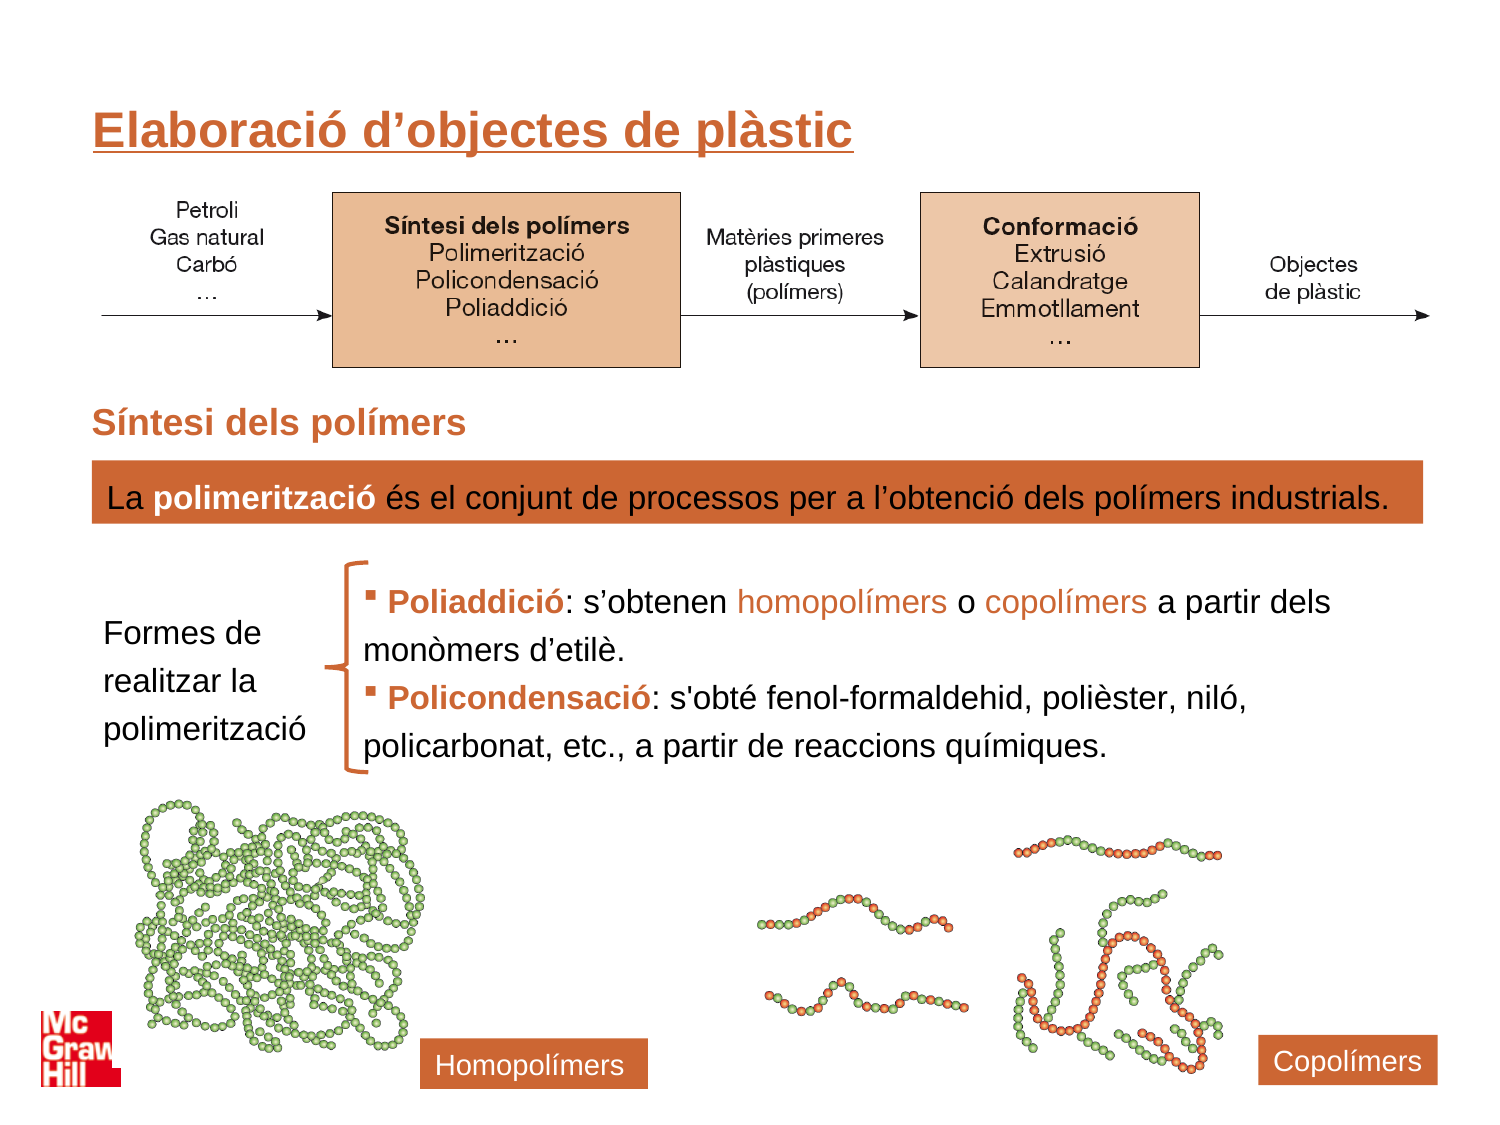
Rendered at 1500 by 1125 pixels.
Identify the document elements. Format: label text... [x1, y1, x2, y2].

text_box Homopolímers [420, 1038, 648, 1089]
text_box La polimerització és el conjunt de processos per a l’obtenció dels polímers industrials. [91, 460, 1424, 524]
text_box Copolímers [1258, 1034, 1438, 1086]
text_box Síntesi dels polímers [76, 385, 827, 451]
text_box Elaboració d’objectes de plàstic [78, 90, 1483, 166]
picture [1003, 818, 1246, 1087]
chart [41, 1011, 121, 1087]
picture [53, 172, 1455, 398]
text_box Poliaddició: s’obtenen homopolímers o copolímers a partir dels monòmers d’etilè. Policondensació: s'obté fenol-formaldehid, polièster, niló, policarbonat, etc., a partir de reaccions químiques. [348, 564, 1415, 772]
picture [112, 786, 434, 1068]
picture [744, 881, 987, 1044]
text_box Formes de realitzar la polimerització [88, 595, 344, 755]
